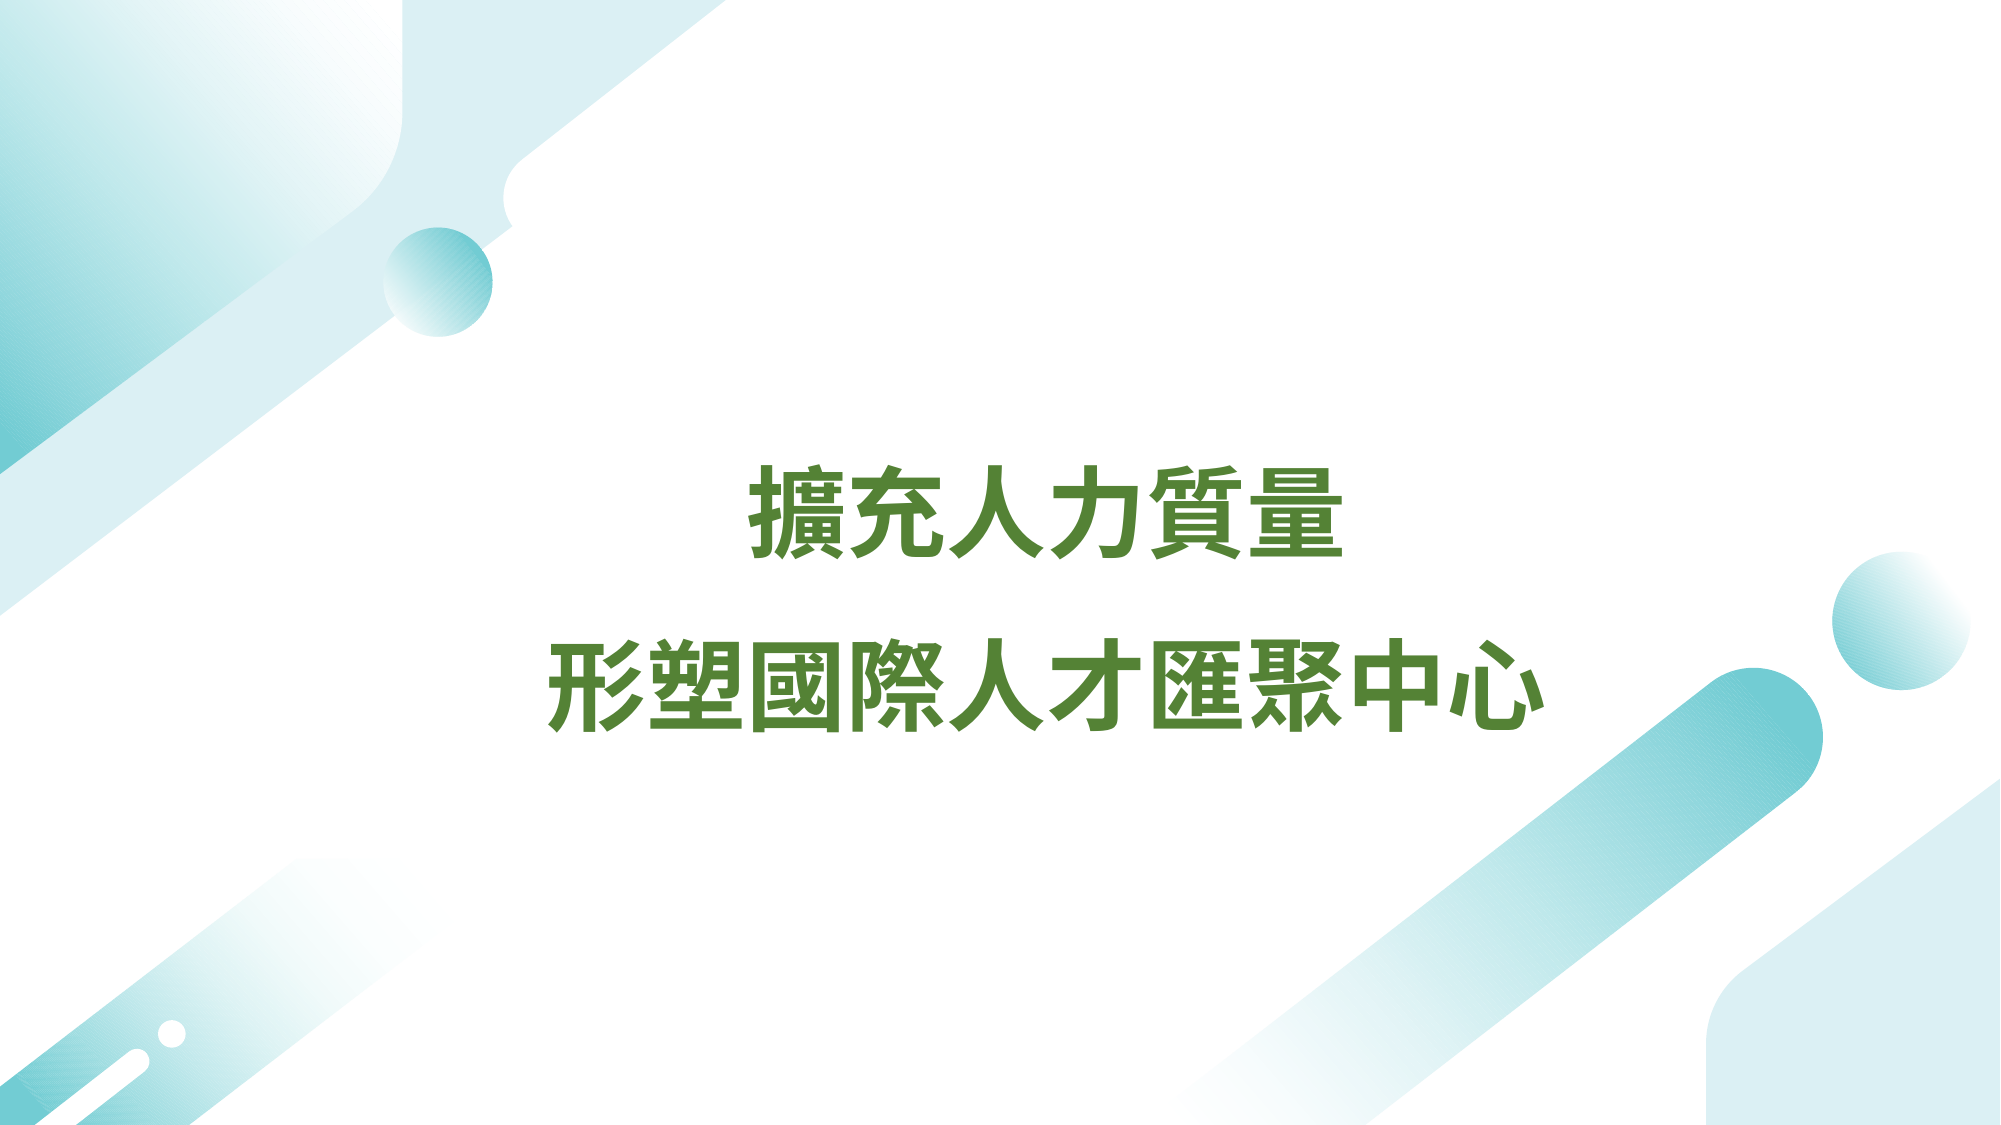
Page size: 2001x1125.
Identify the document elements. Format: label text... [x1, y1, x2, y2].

text_box 擴充人力質量 形塑國際人才匯聚中心 [146, 392, 1947, 595]
